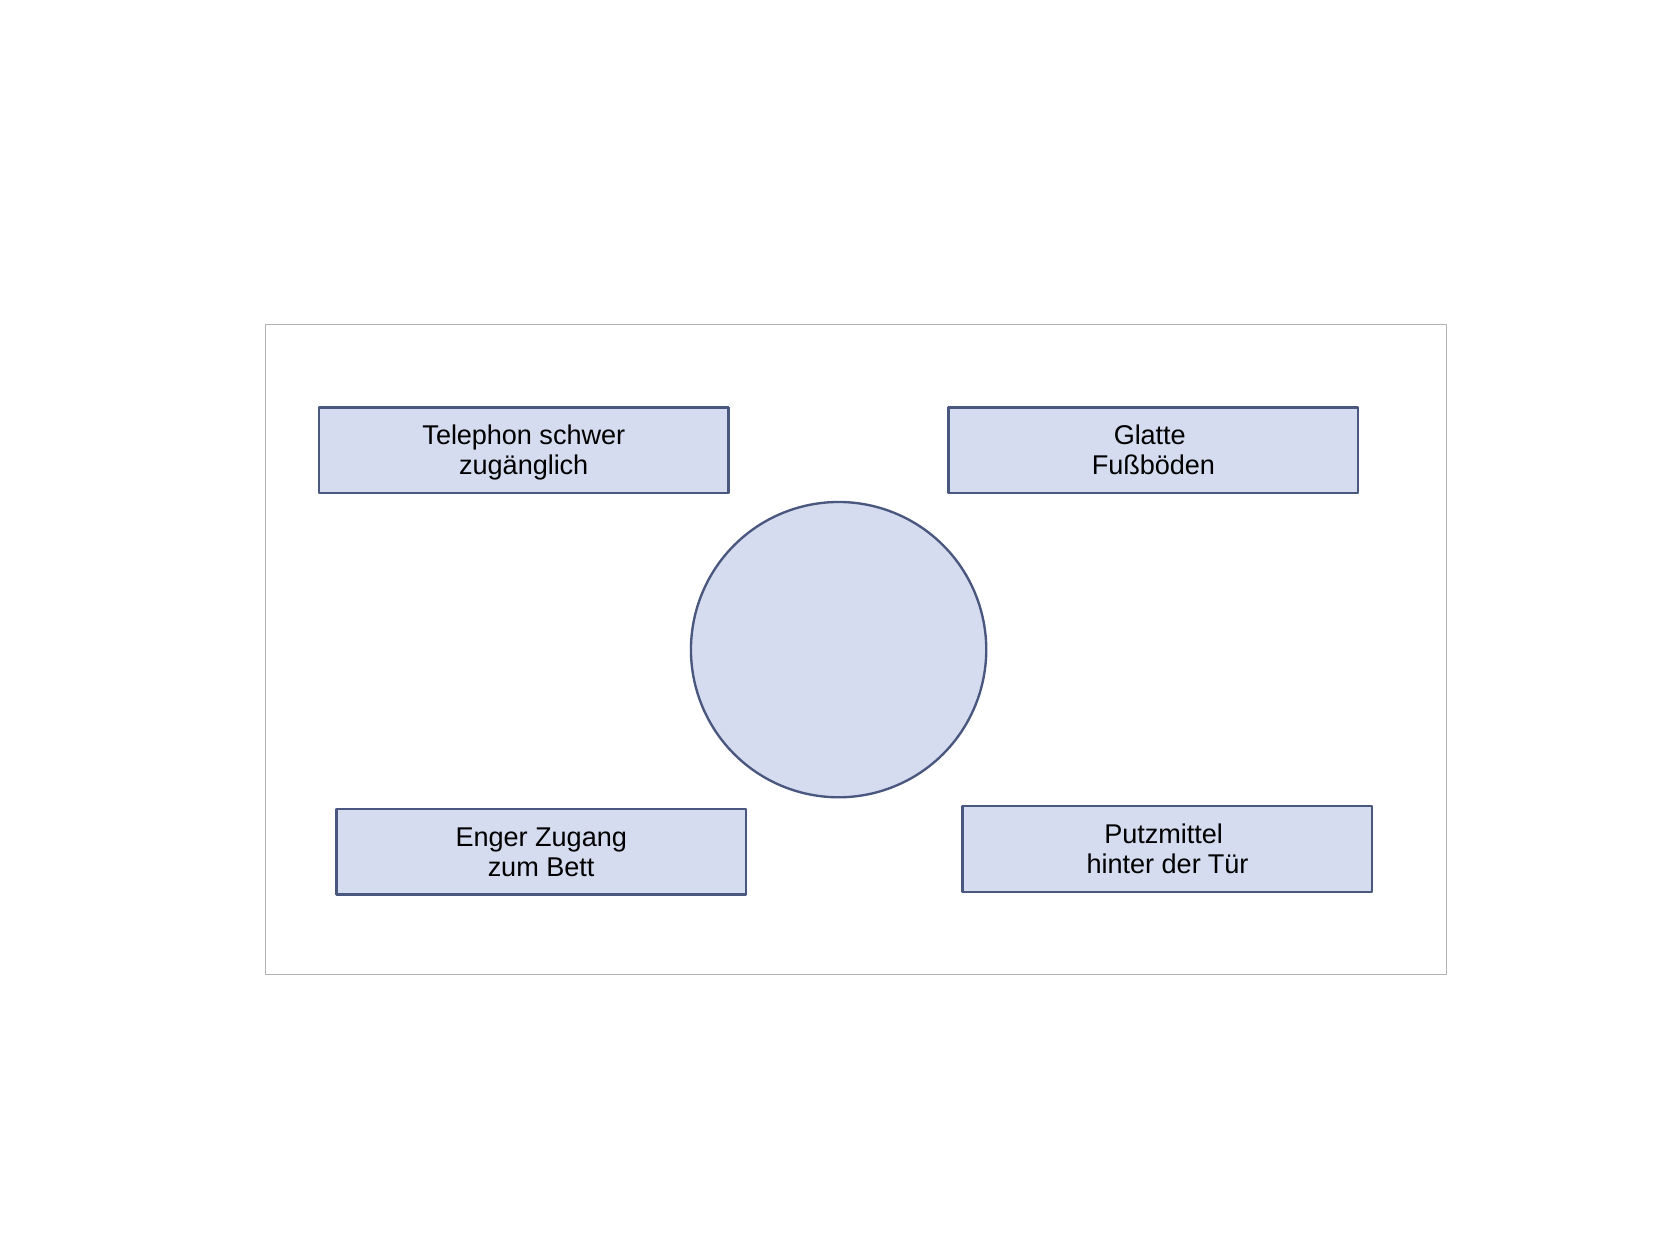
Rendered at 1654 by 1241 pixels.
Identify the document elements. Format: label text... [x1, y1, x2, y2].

text_box [690, 501, 987, 798]
text_box Glatte Fußböden [948, 407, 1359, 493]
text_box Telephon schwer zugänglich [318, 407, 729, 493]
text_box Putzmittel hinter der Tür [962, 806, 1373, 892]
text_box Enger Zugang zum Bett [336, 809, 746, 895]
